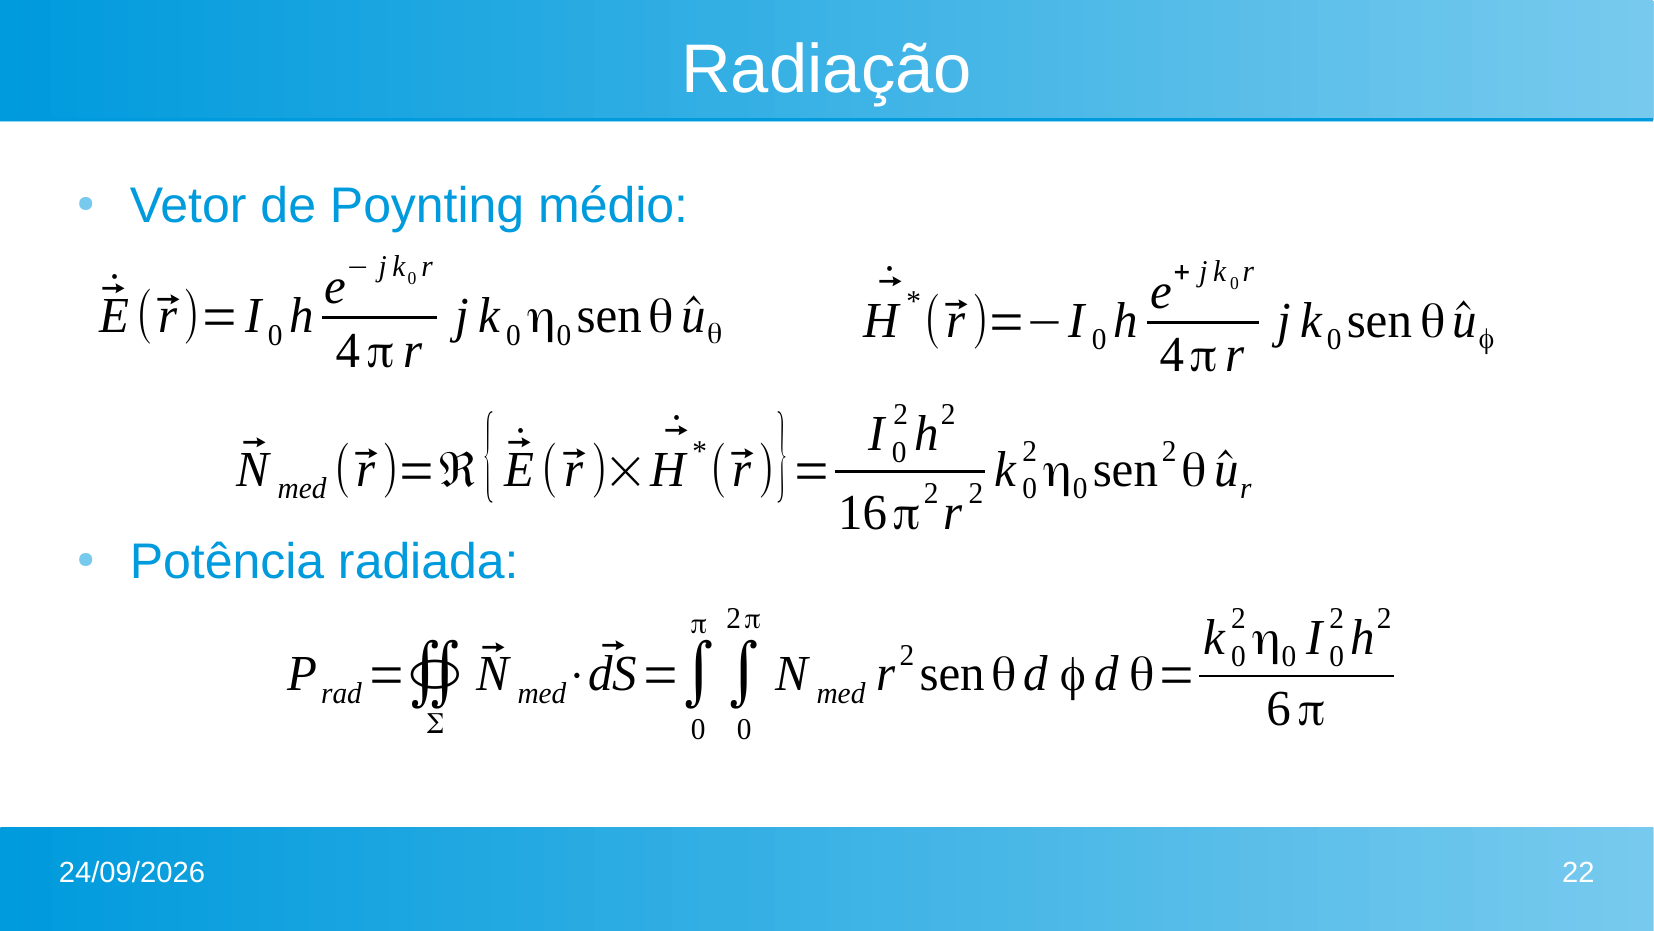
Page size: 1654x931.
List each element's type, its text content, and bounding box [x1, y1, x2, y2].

chart [853, 255, 1502, 383]
list Vetor de Poynting médio: Potência radiada: [59, 177, 1595, 768]
title Radiação [59, 29, 1595, 108]
chart [278, 601, 1403, 746]
chart [227, 397, 1261, 540]
chart [89, 250, 730, 378]
